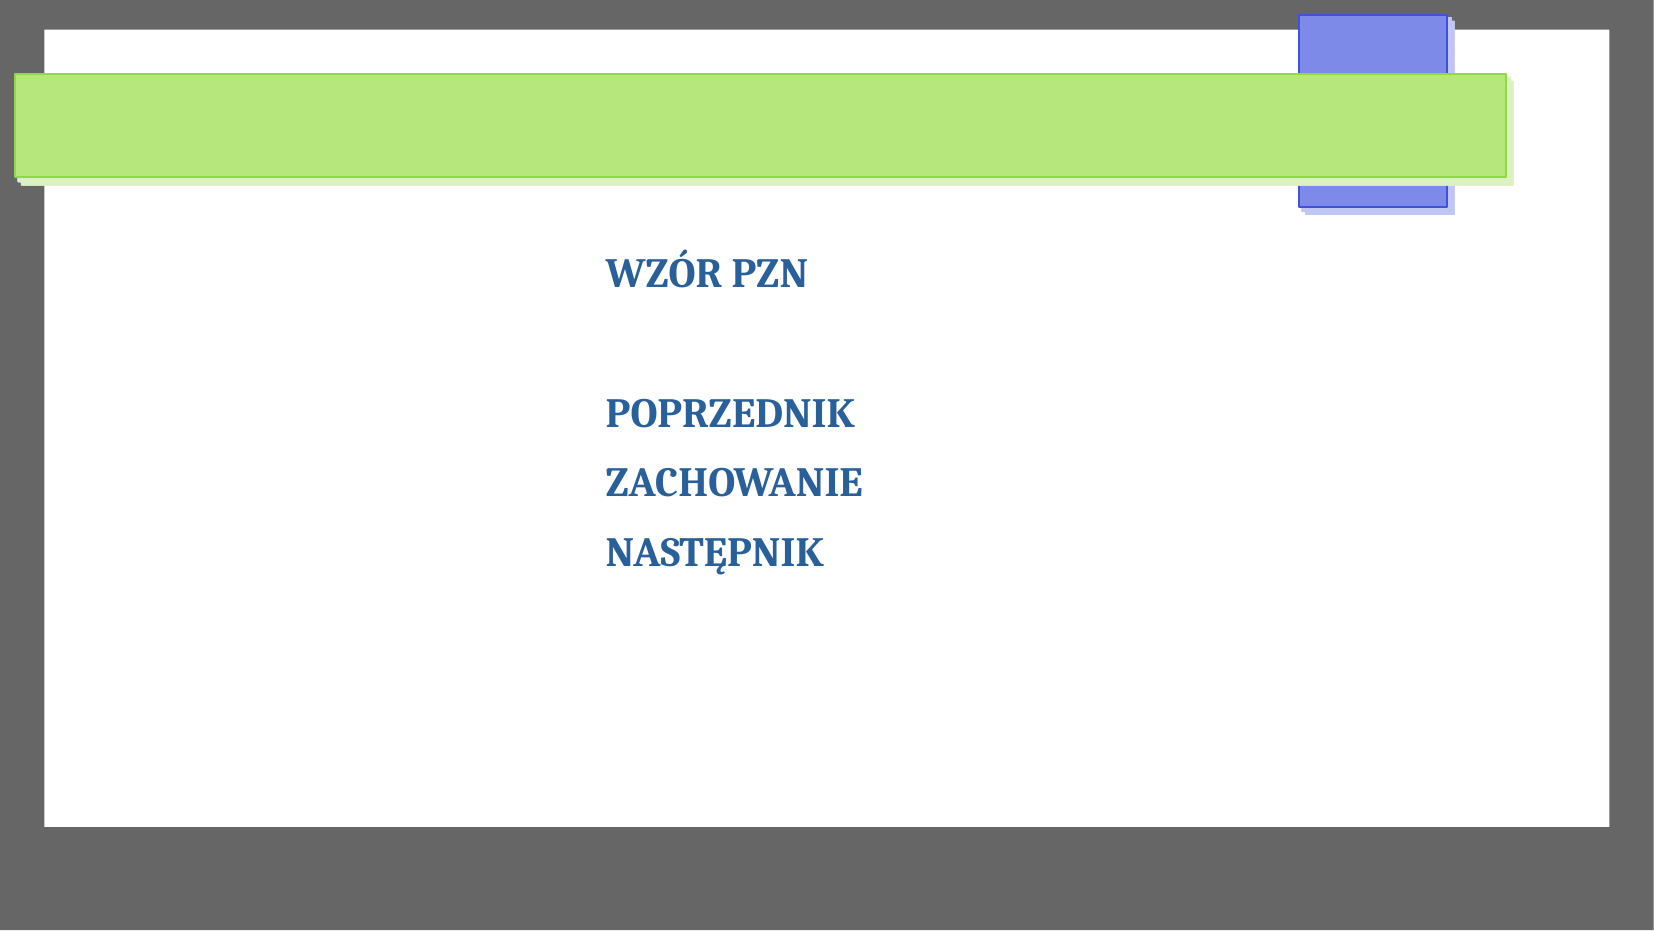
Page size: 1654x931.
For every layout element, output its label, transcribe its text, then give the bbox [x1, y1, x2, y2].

list WZÓR PZN POPRZEDNIK ZACHOWANIE NASTĘPNIK [605, 249, 1654, 841]
